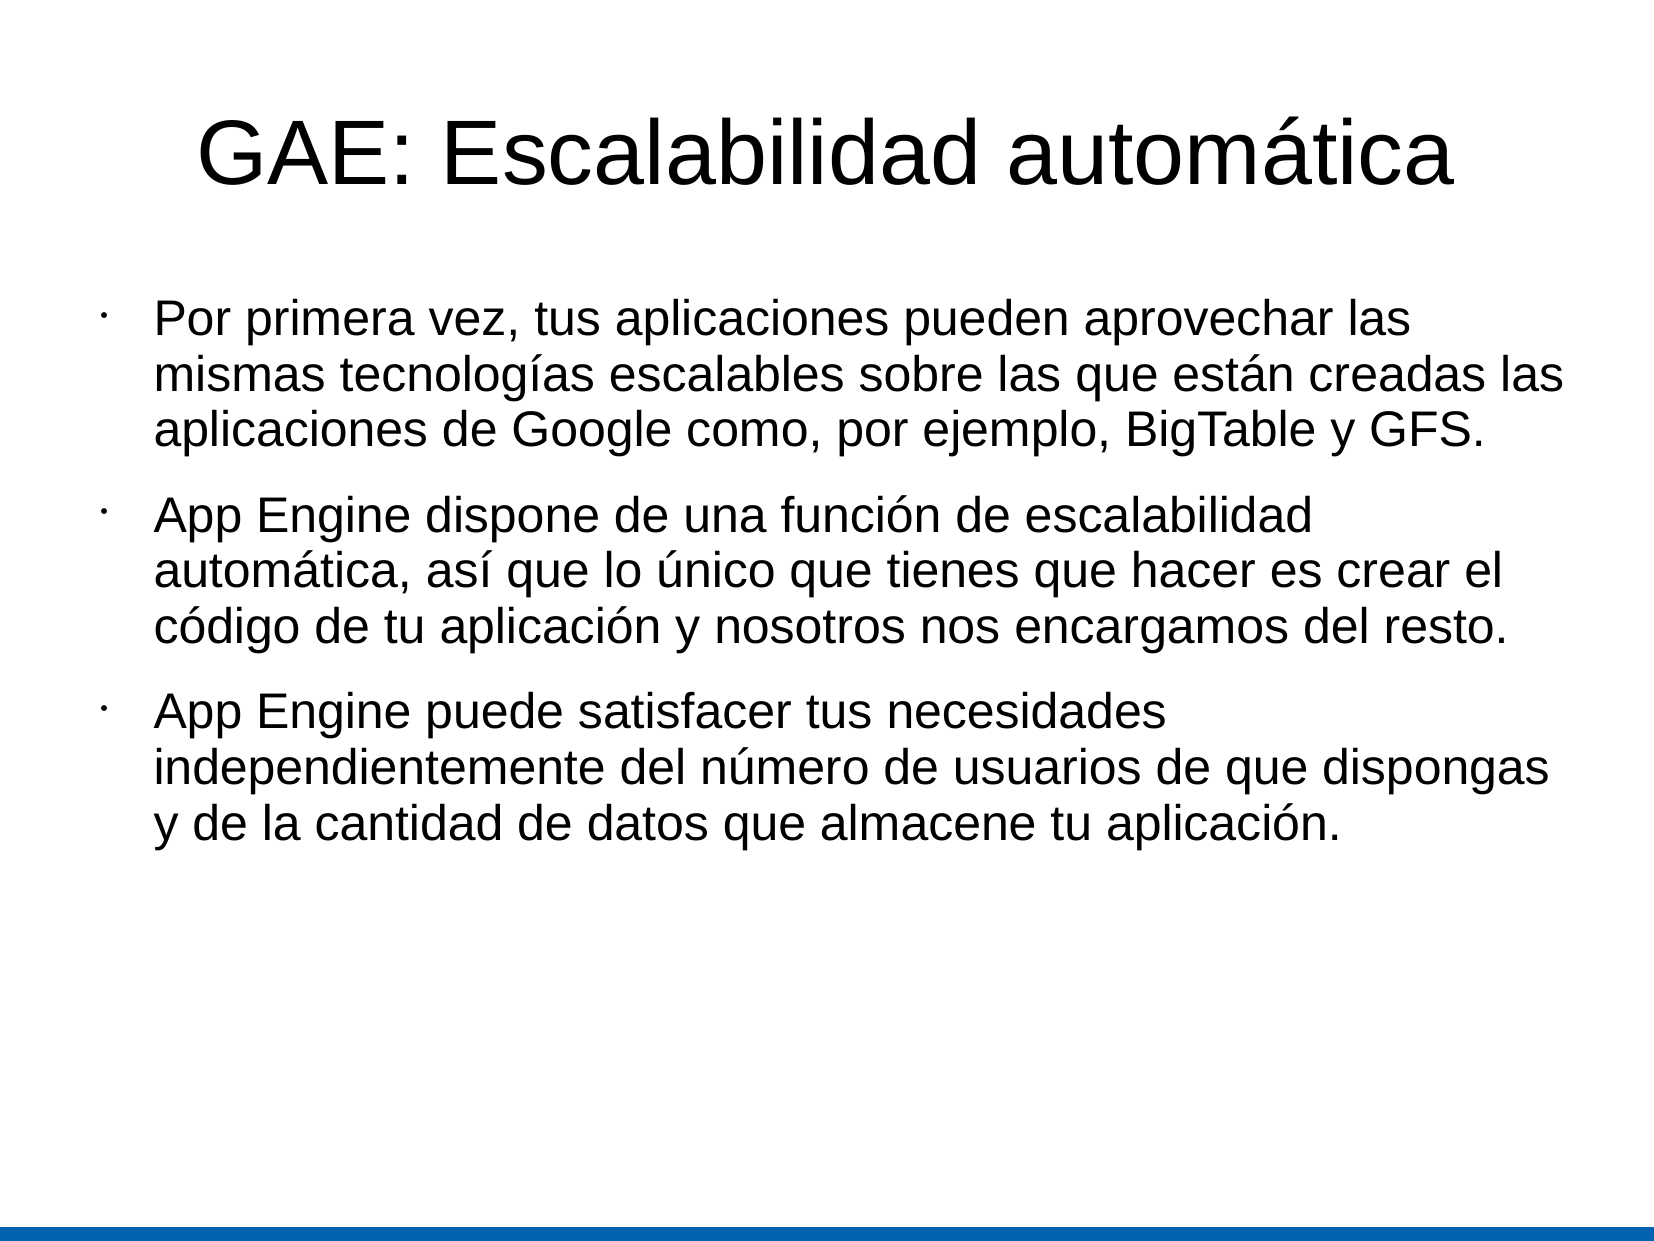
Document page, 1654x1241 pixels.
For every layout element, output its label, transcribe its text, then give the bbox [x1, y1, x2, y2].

title GAE: Escalabilidad automática [82, 49, 1571, 257]
list Por primera vez, tus aplicaciones pueden aprovechar las mismas tecnologías escalables sobre las que están creadas las aplicaciones de Google como, por ejemplo, BigTable y GFS. App Engine dispone de una función de escalabilidad automática, así que lo único que tienes que hacer es crear el código de tu aplicación y nosotros nos encargamos del resto. App Engine puede satisfacer tus necesidades independientemente del número de usuarios de que dispongas y de la cantidad de datos que almacene tu aplicación. [82, 290, 1571, 1109]
